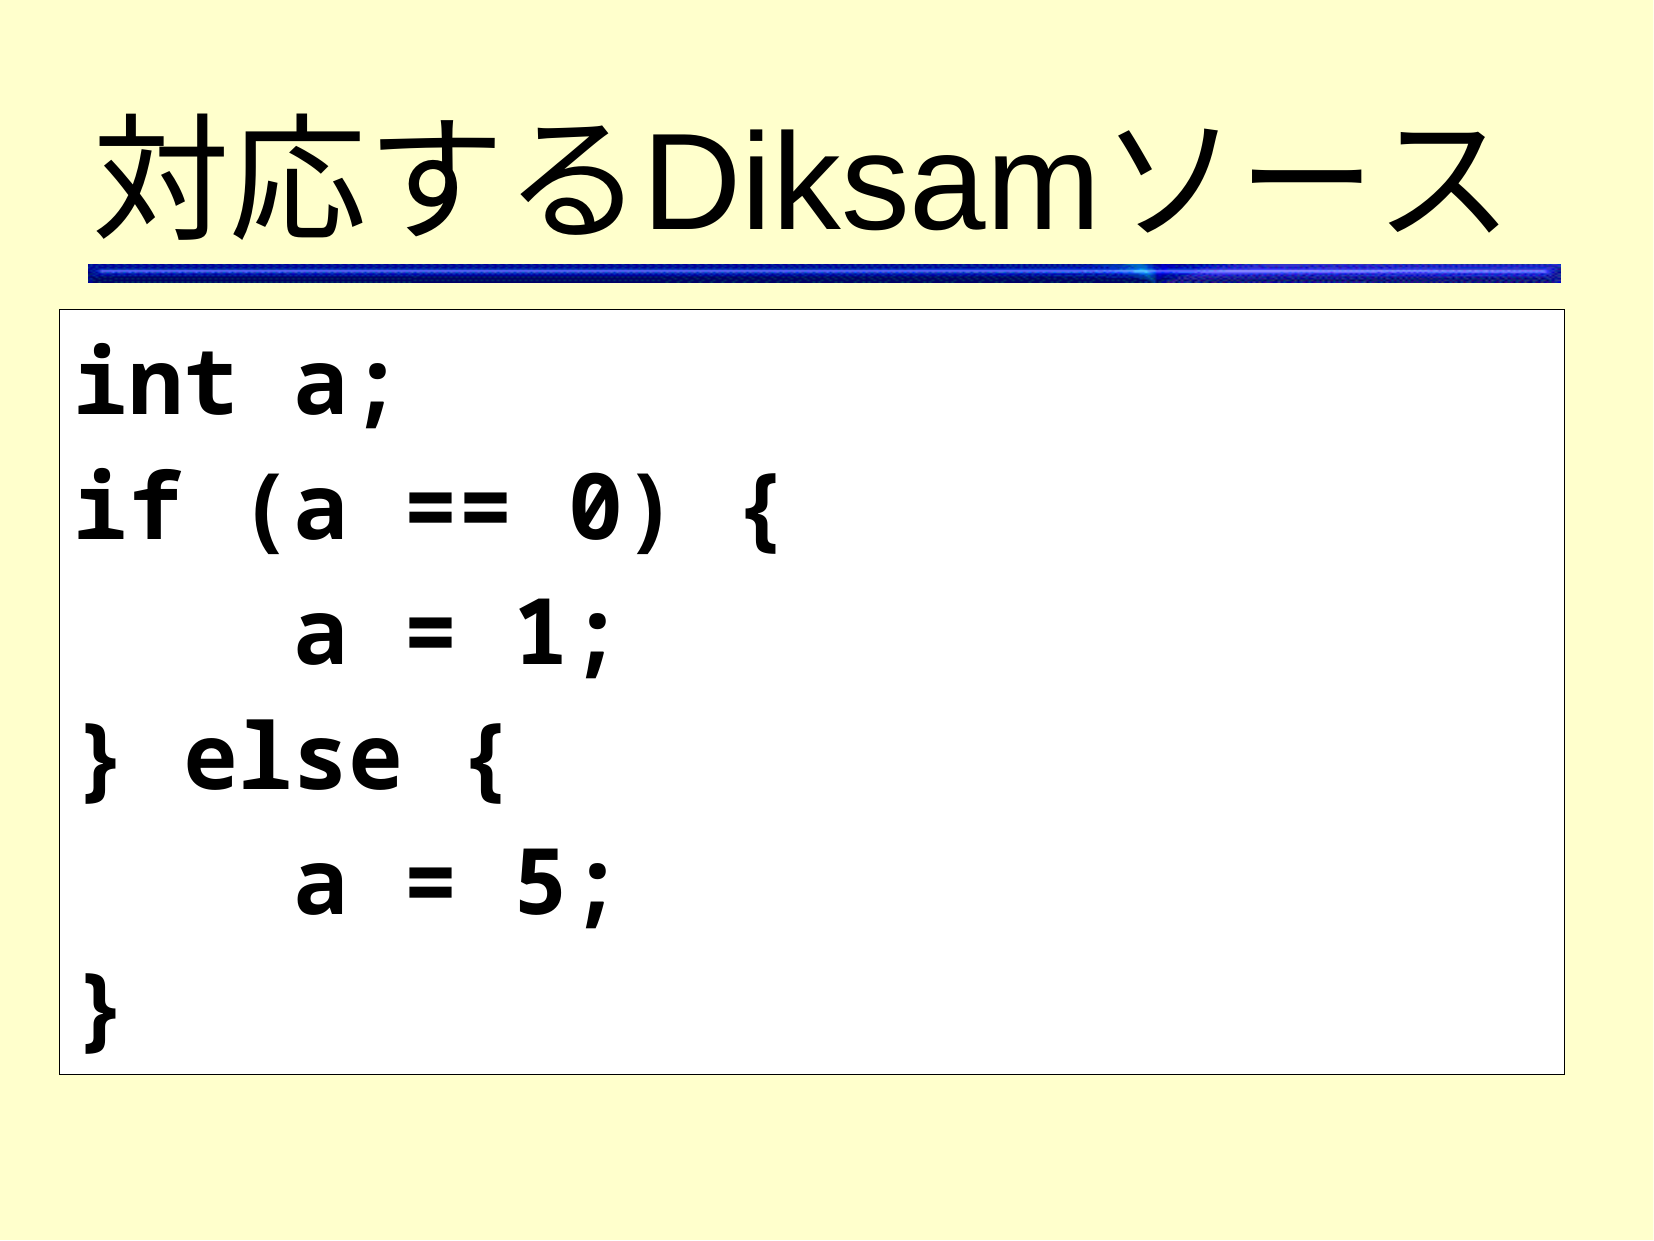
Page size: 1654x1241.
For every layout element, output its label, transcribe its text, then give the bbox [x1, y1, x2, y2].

text_box int a; if (a == 0) { a = 1; } else { a = 5; } [59, 309, 1565, 930]
title 対応するDiksamソース [59, 73, 1548, 266]
picture [88, 264, 1561, 283]
